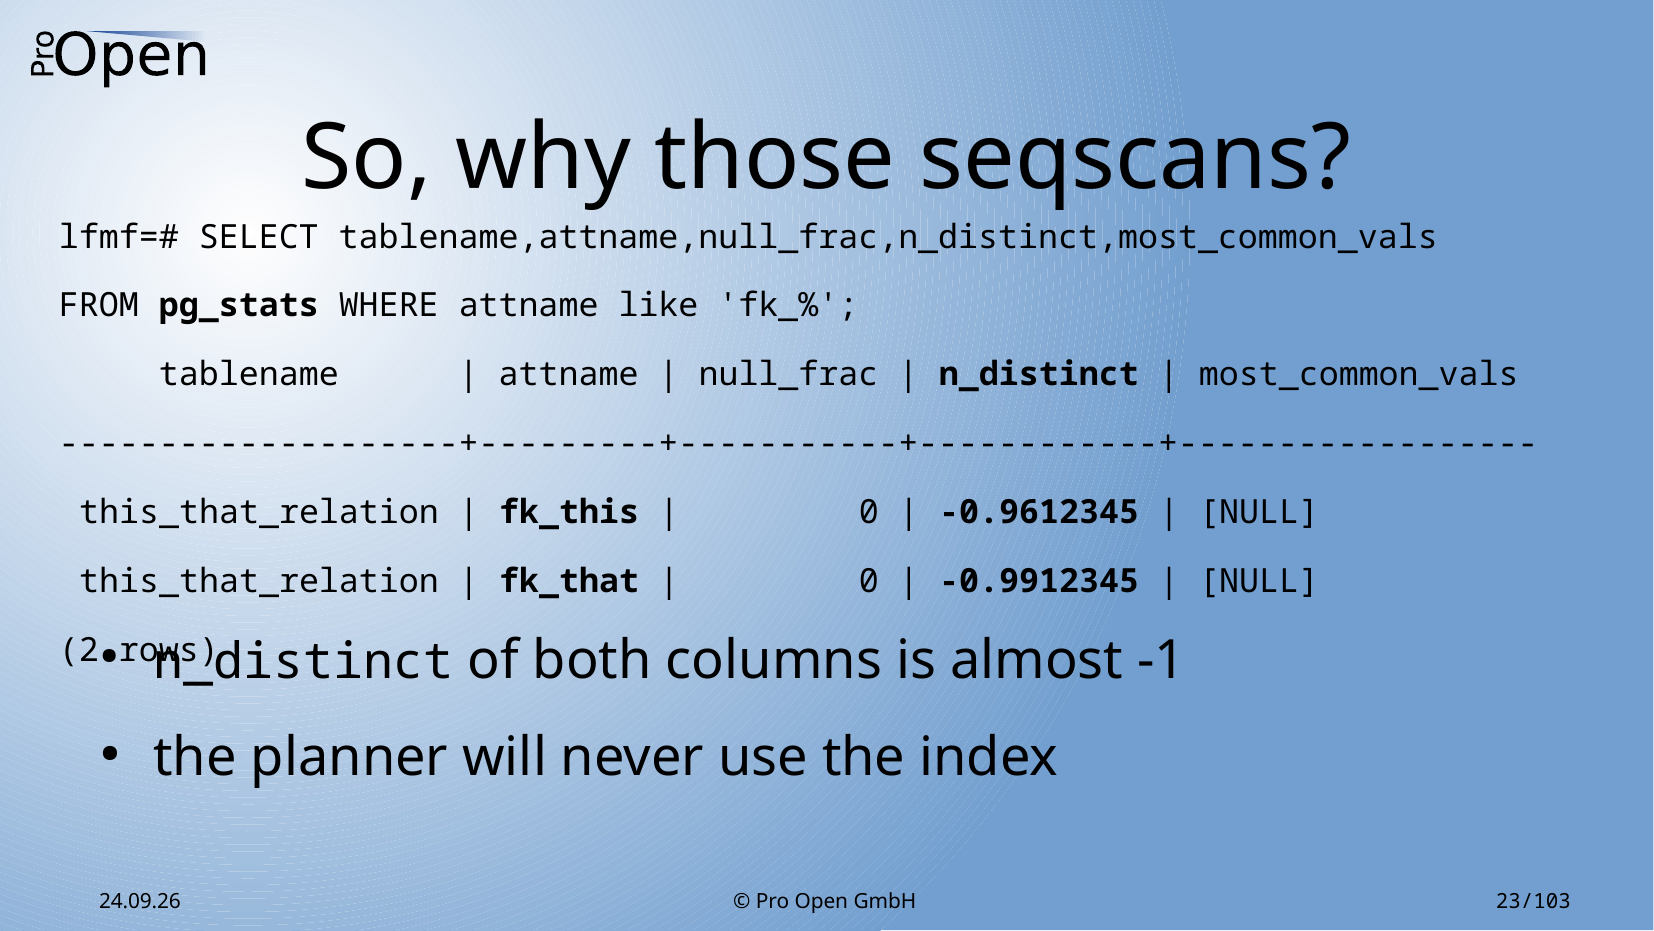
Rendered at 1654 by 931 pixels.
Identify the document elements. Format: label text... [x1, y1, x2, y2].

text_box lfmf=# SELECT tablename,attname,null_frac,n_distinct,most_common_vals FROM pg_stats WHERE attname like 'fk_%'; tablename | attname | null_frac | n_distinct | most_common_vals --------------------+---------+-----------+------------+------------------ this_that_relation | fk_this | 0 | -0.9612345 | [NULL] this_that_relation | fk_that | 0 | -0.9912345 | [NULL] (2 rows) [59, 212, 1625, 588]
list n_distinct of both columns is almost -1 the planner will never use the index [82, 620, 1571, 827]
title So, why those seqscans? [82, 88, 1571, 212]
